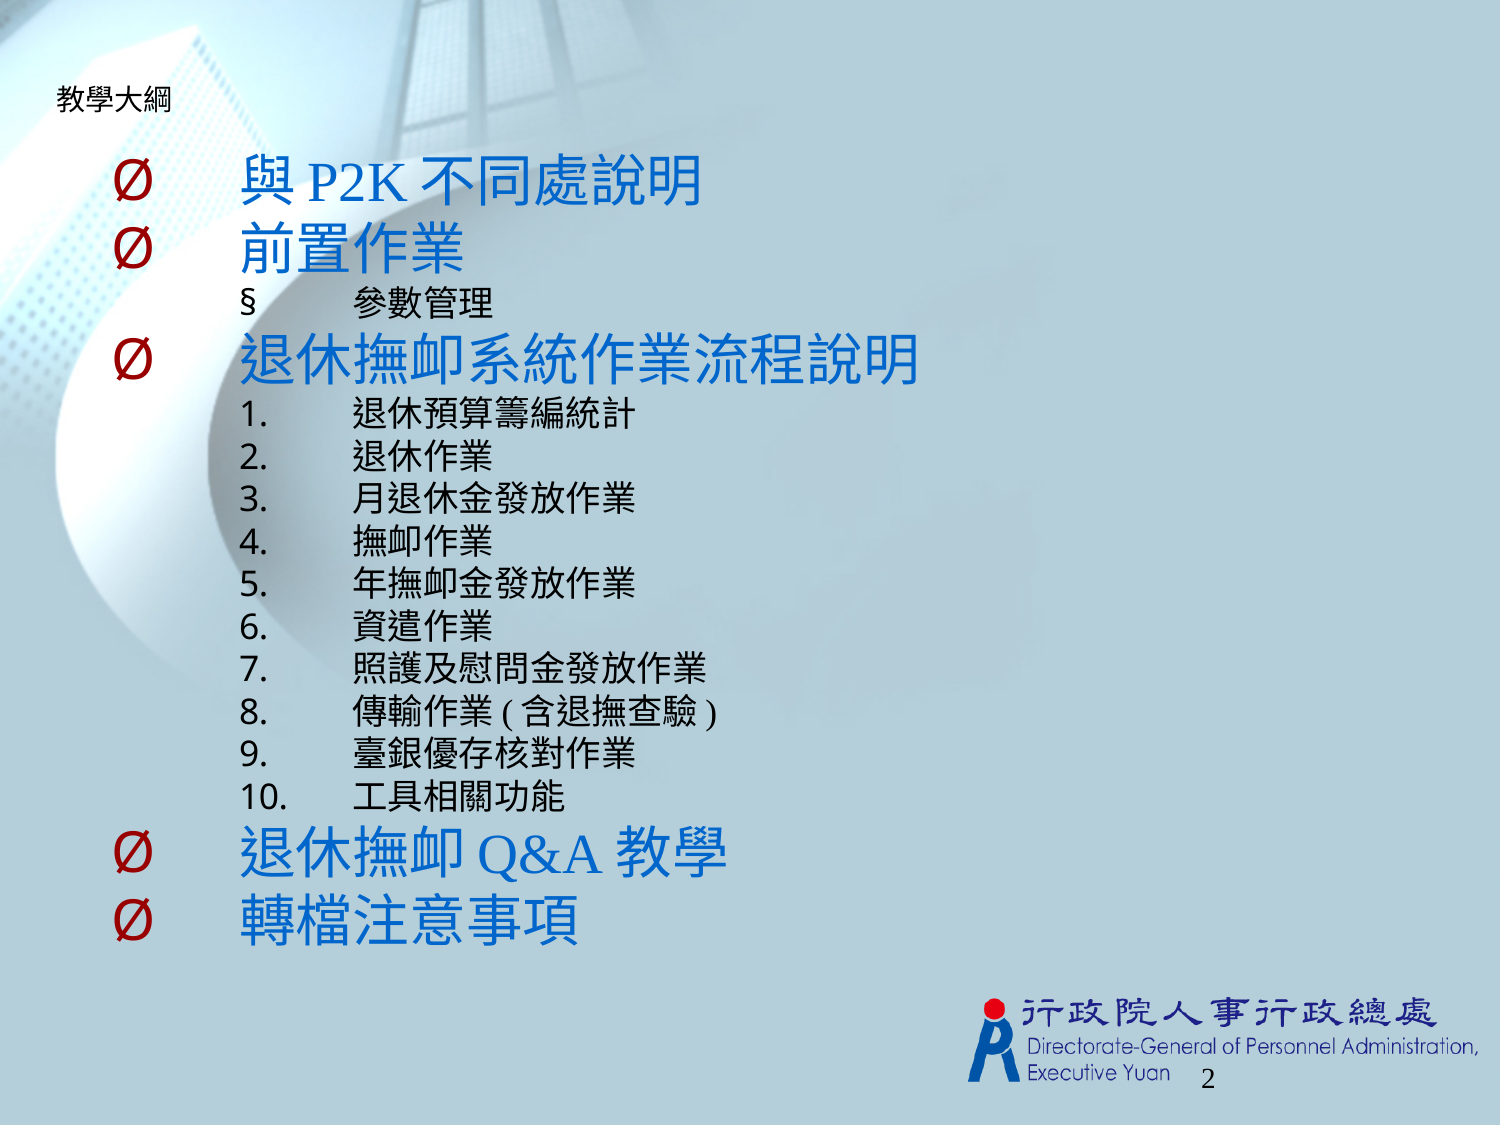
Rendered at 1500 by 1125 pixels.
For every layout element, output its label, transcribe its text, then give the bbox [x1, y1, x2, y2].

list 與P2K不同處說明 前置作業 參數管理 退休撫卹系統作業流程說明 退休預算籌編統計 退休作業 月退休金發放作業 撫卹作業 年撫卹金發放作業 資遣作業 照護及慰問金發放作業 傳輸作業(含退撫查驗) 臺銀優存核對作業 工具相關功能 退休撫卹Q&A教學 轉檔注意事項 [96, 137, 1500, 965]
text_box [1185, 1058, 1499, 1125]
title 教學大綱 [41, 42, 683, 156]
